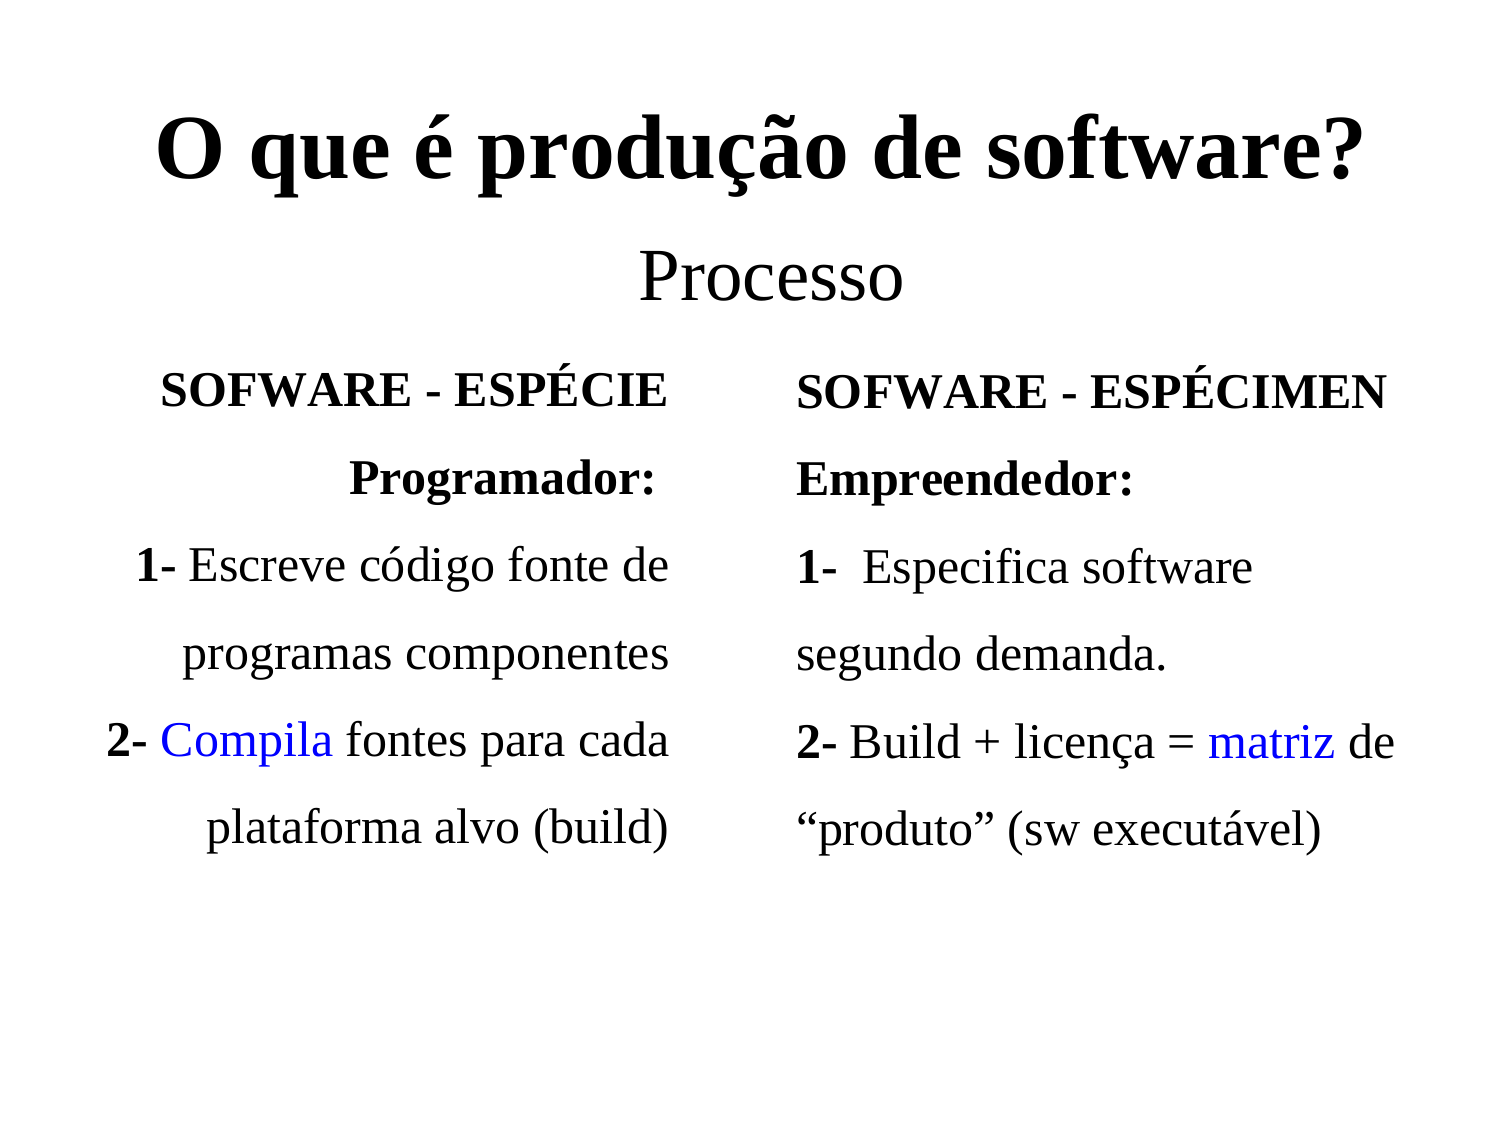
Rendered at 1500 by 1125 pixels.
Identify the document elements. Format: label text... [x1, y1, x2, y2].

title O que é produção de software? [68, 78, 1456, 218]
text_box Processo [522, 228, 1022, 317]
text_box SOFWARE - ESPÉCIMEN Empreendedor: 1- Especifica software segundo demanda. 2- Build + licença = matriz de “produto” (sw executável) 3- Credencia fornecedores e serviços. [780, 324, 1421, 1040]
text_box SOFWARE - ESPÉCIE Programador: 1- Escreve código fonte de programas componentes 2- Compila fontes para cada plataforma alvo (build) 3-Depura e evolui os fontes no ciclo de vida da espécie [91, 322, 703, 1125]
